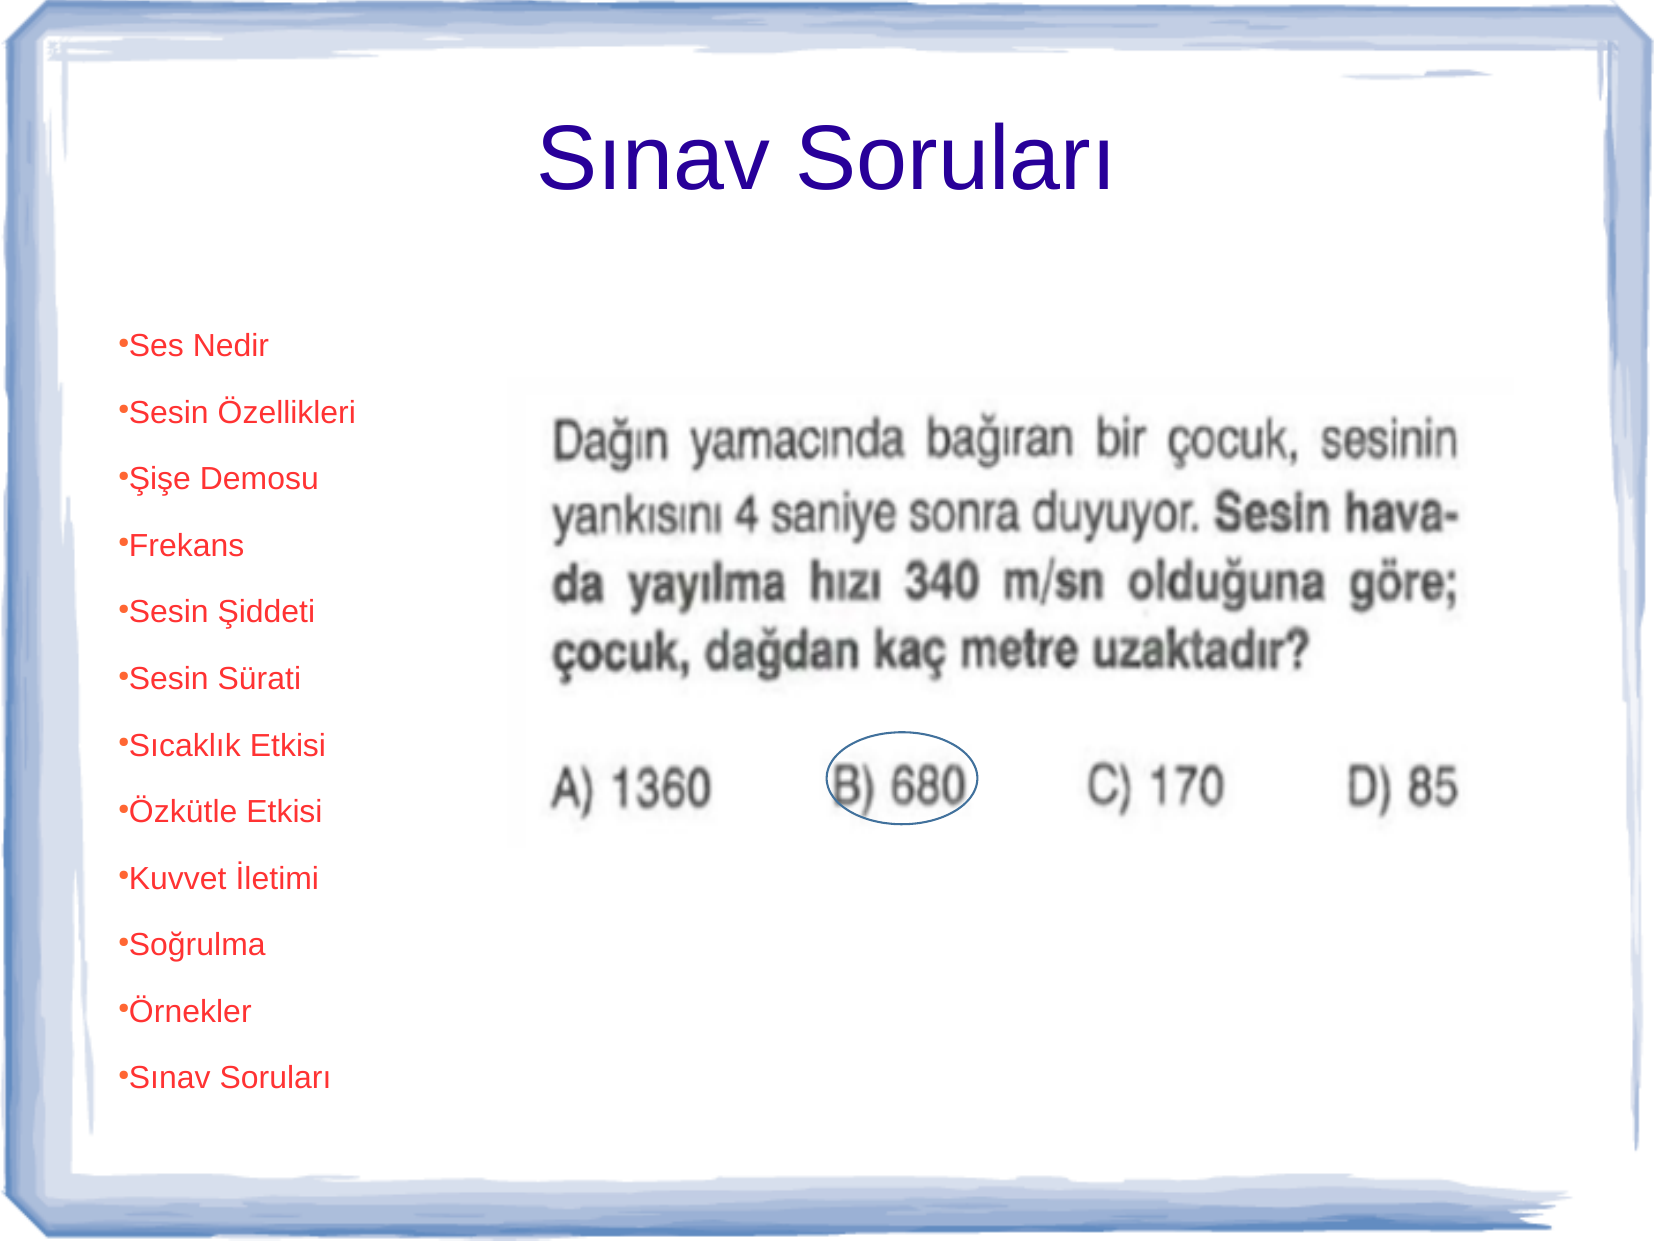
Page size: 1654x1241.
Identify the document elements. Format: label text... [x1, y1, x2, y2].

picture [507, 377, 1514, 848]
title Sınav Soruları [82, 49, 1571, 257]
list Ses Nedir Sesin Özellikleri Şişe Demosu Frekans Sesin Şiddeti Sesin Sürati Sıcaklık Etkisi Özkütle Etkisi Kuvvet İletimi Soğrulma Örnekler Sınav Soruları [118, 324, 438, 1097]
